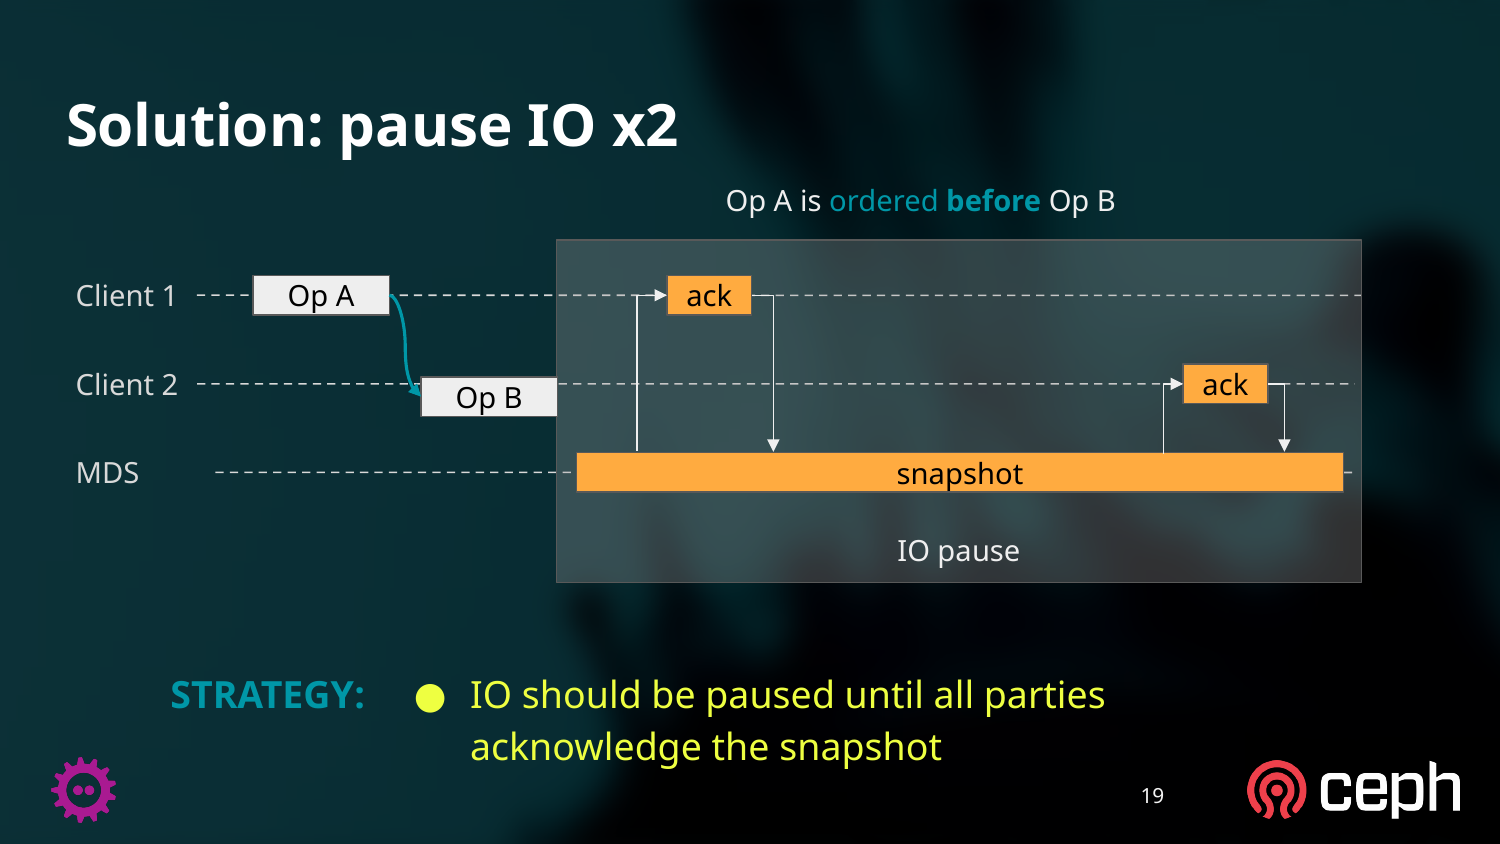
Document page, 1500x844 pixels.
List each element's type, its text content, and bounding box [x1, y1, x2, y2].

text_box MDS [60, 439, 216, 505]
text_box Op A [252, 275, 390, 316]
text_box IO should be paused until all parties acknowledge the snapshot [380, 649, 1311, 784]
title Solution: pause IO x2 [51, 72, 1449, 167]
text_box Client 2 [60, 350, 197, 416]
text_box snapshot [576, 452, 1344, 493]
text_box ack [1183, 363, 1268, 404]
picture [0, 0, 1500, 844]
text_box ack [666, 275, 752, 316]
text_box Op A is ordered before Op B [710, 166, 1212, 232]
text_box STRATEGY: [90, 649, 381, 731]
text_box IO pause [556, 239, 1362, 583]
text_box Op B [421, 376, 558, 417]
slide_number <number> [1089, 764, 1179, 829]
text_box Client 1 [60, 262, 197, 328]
